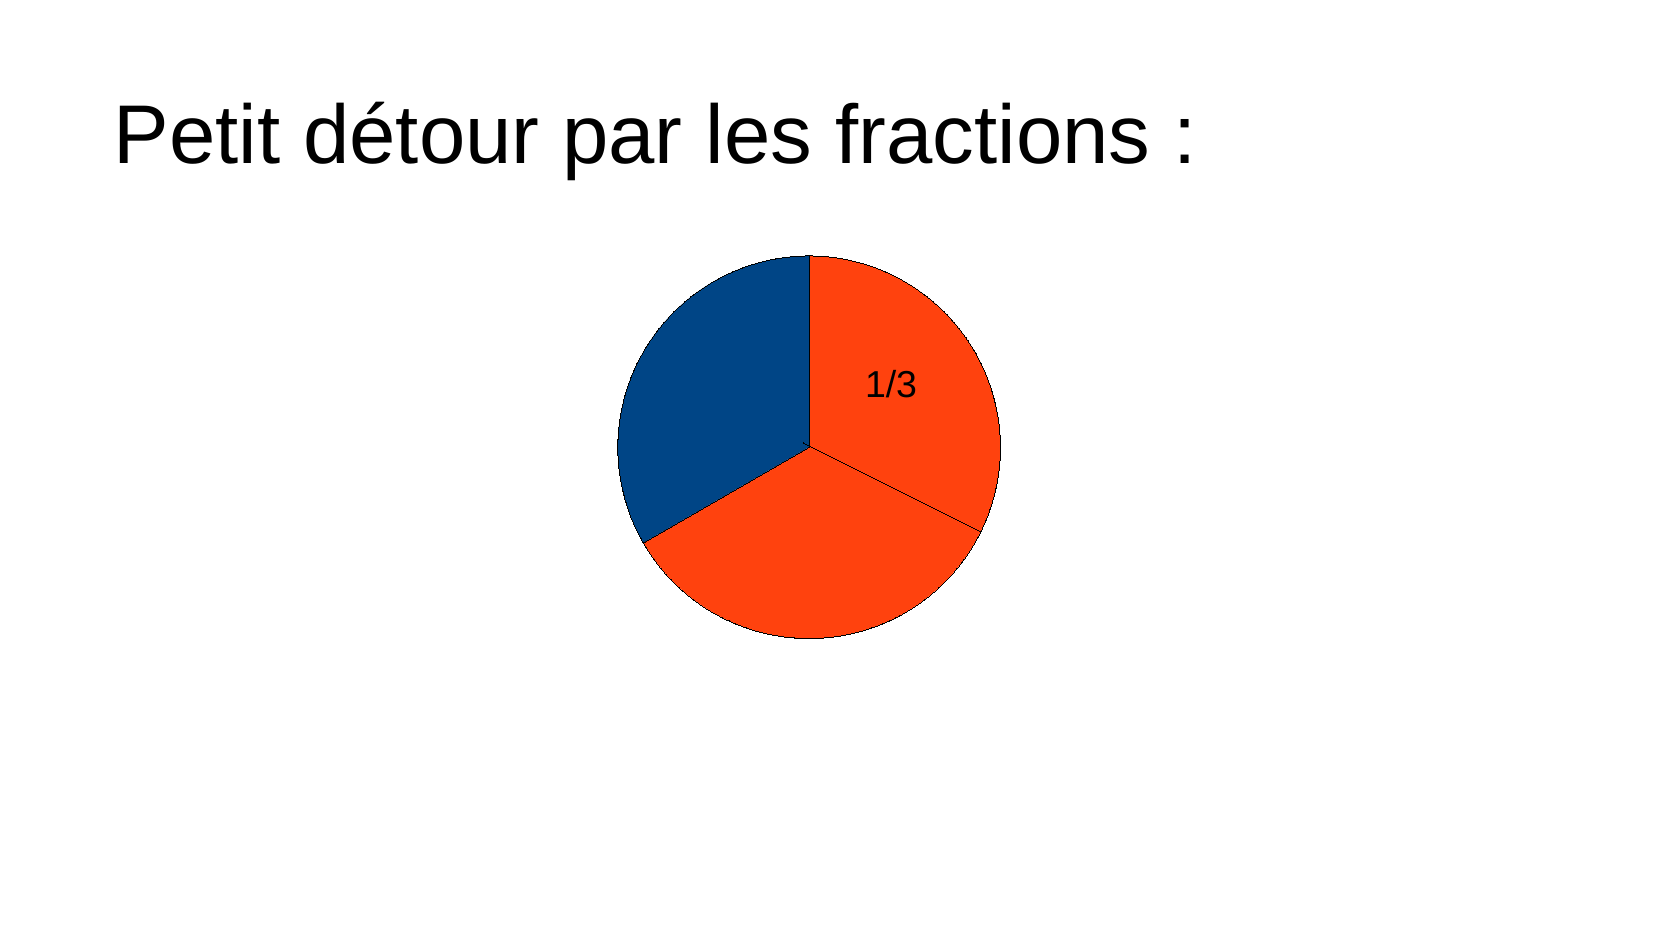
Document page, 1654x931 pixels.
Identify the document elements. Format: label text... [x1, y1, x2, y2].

chart [537, 283, 1081, 647]
text_box 1/3 [850, 356, 933, 414]
text_box Petit détour par les fractions : [59, 81, 1253, 283]
